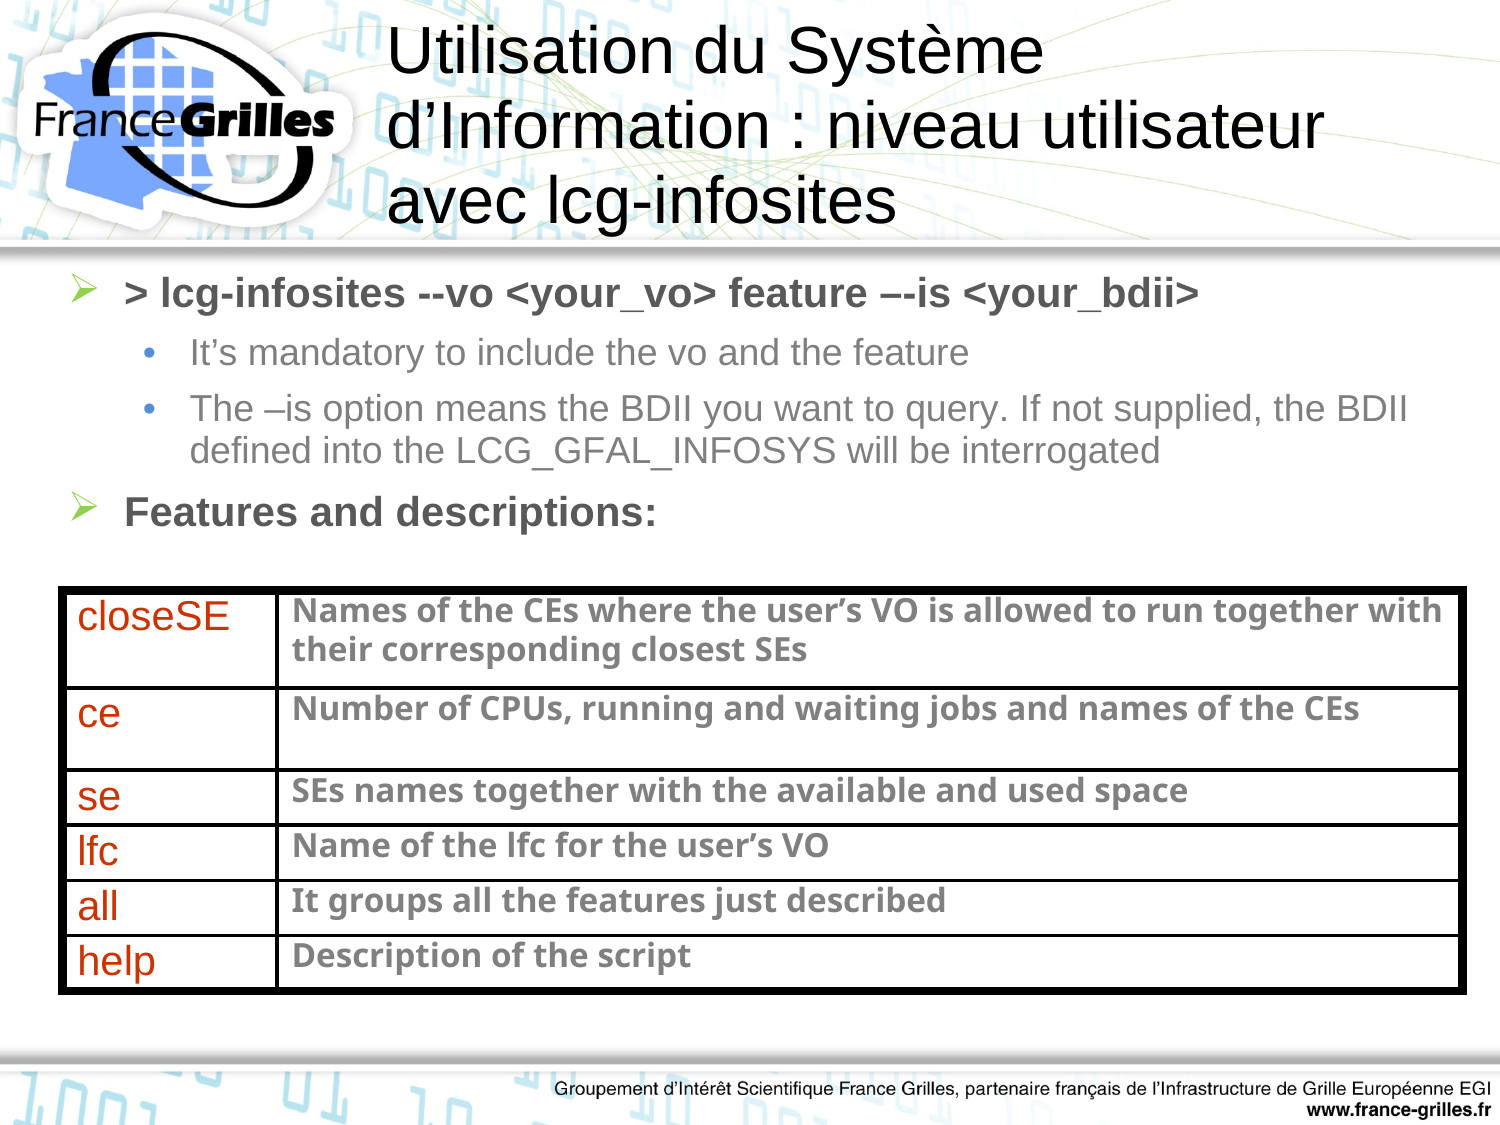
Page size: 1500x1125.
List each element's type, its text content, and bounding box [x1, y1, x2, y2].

table_cell lfc [67, 827, 275, 879]
table_cell Name of the lfc for the user’s VO [279, 827, 1458, 879]
table_cell se [67, 772, 275, 823]
title Utilisation du Système d’Information : niveau utilisateur avec lcg-infosites [372, 0, 1459, 258]
table_cell help [67, 937, 275, 987]
table_cell all [67, 882, 275, 934]
table_cell It groups all the features just described [279, 882, 1458, 934]
picture [0, 0, 1500, 1125]
table_header Names of the CEs where the user’s VO is allowed to run together with their corresponding closest SEs [279, 595, 1458, 686]
table_cell Description of the script [279, 937, 1458, 987]
table_cell ce [67, 690, 275, 768]
table_header closeSE [67, 595, 275, 686]
table_cell SEs names together with the available and used space [279, 772, 1458, 823]
table_cell Number of CPUs, running and waiting jobs and names of the CEs [279, 690, 1458, 768]
list > lcg-infosites --vo <your_vo> feature –-is <your_bdii> It’s mandatory to include the vo and the feature The –is option means the BDII you want to query. If not supplied, the BDII defined into the LCG_GFAL_INFOSYS will be interrogated Features and descriptions: [53, 262, 1459, 1024]
